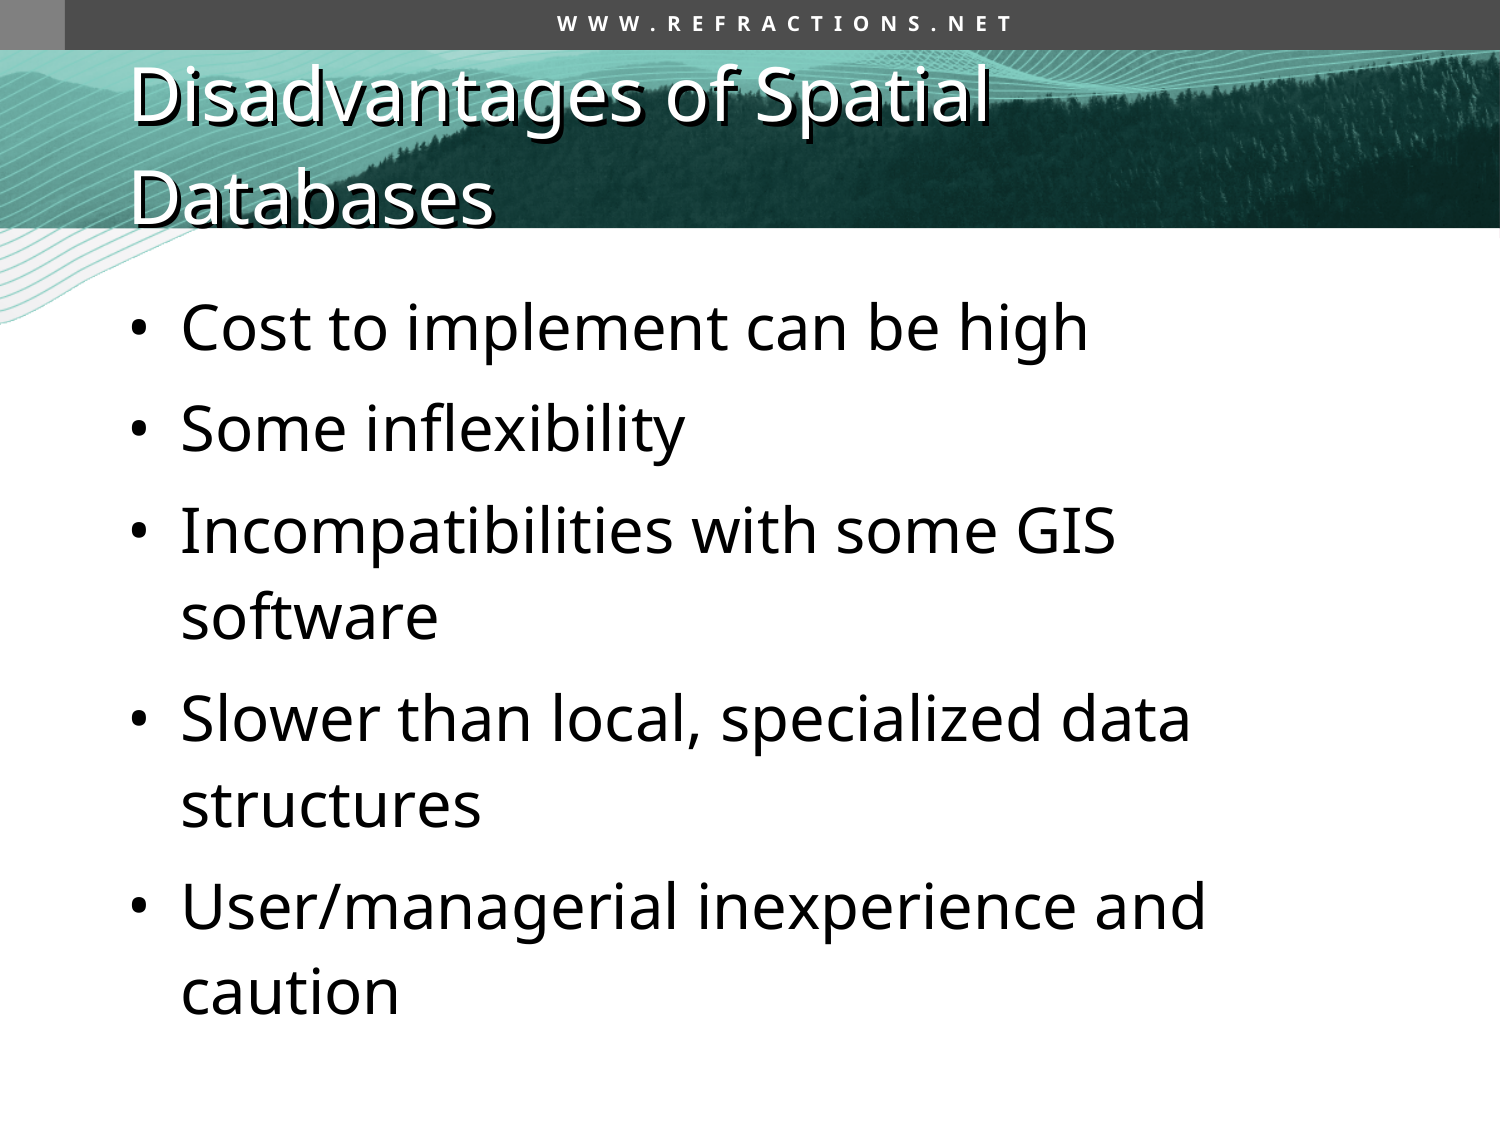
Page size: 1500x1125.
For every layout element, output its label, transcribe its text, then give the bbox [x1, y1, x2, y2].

picture [0, 50, 1500, 325]
title Disadvantages of Spatial Databases [112, 38, 1388, 250]
list Cost to implement can be high Some inflexibility Incompatibilities with some GIS software Slower than local, specialized data structures User/managerial inexperience and caution [112, 274, 1388, 1050]
